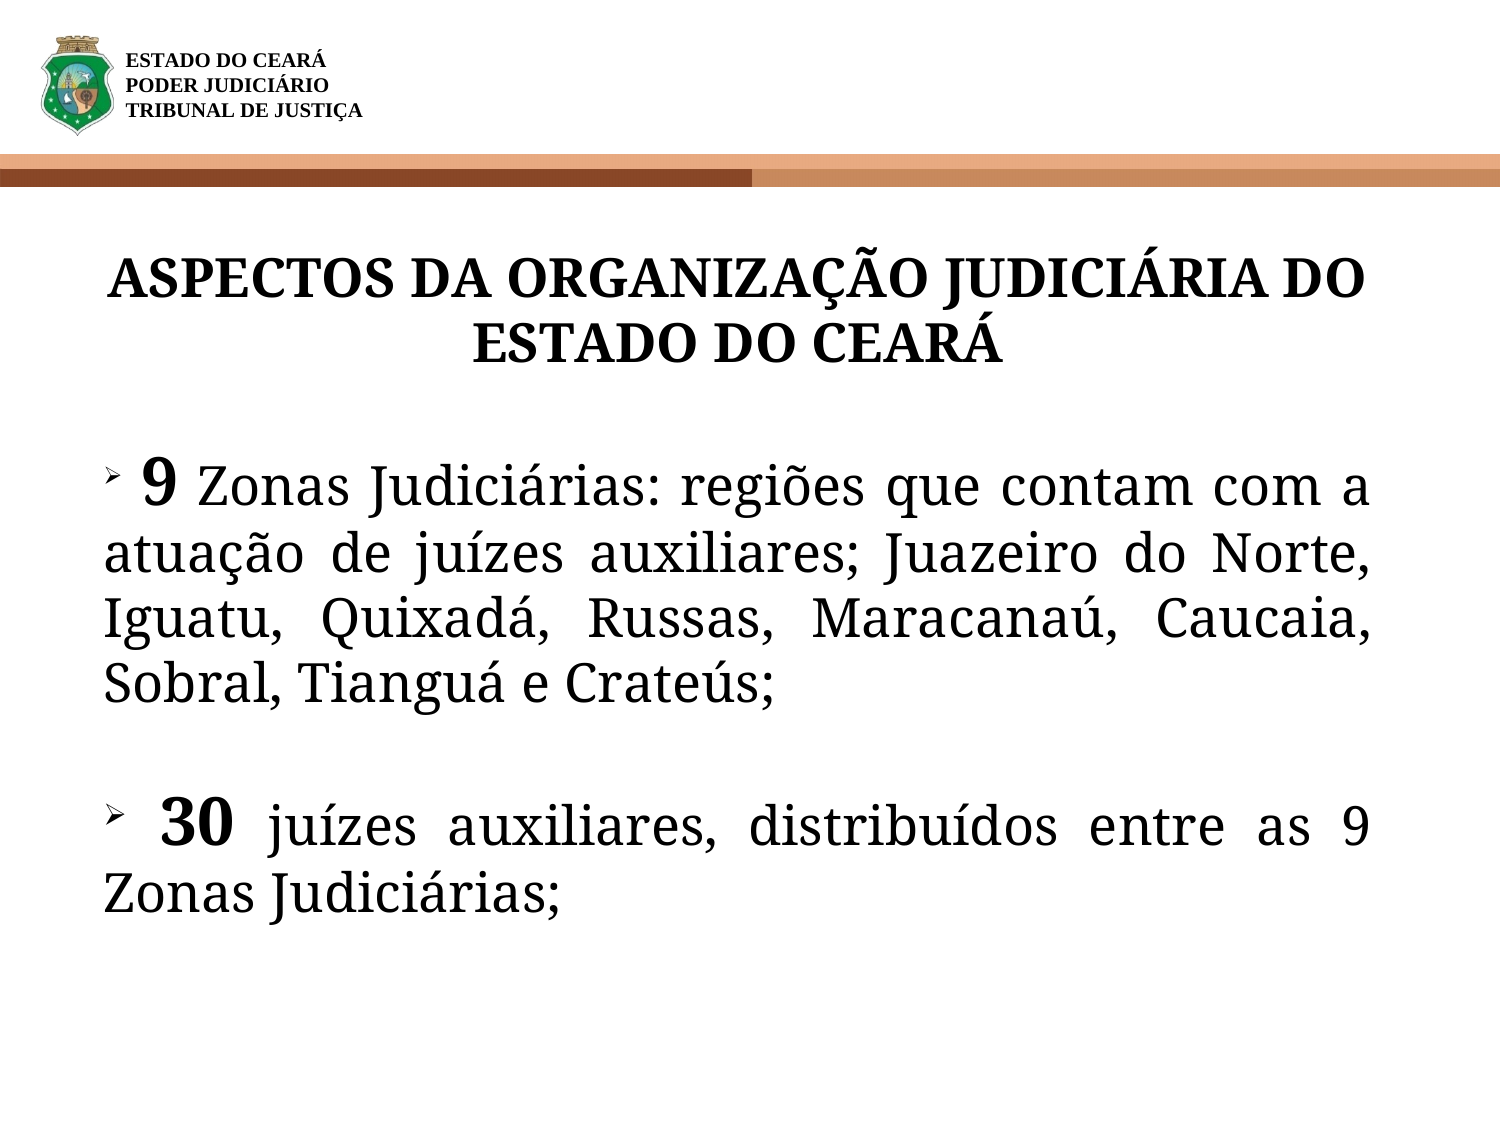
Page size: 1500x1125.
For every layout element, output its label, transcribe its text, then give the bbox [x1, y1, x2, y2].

picture [0, 154, 1500, 187]
picture [37, 35, 118, 136]
text_box ASPECTOS DA ORGANIZAÇÃO JUDICIÁRIA DO ESTADO DO CEARÁ 9 Zonas Judiciárias: regiões que contam com a atuação de juízes auxiliares; Juazeiro do Norte, Iguatu, Quixadá, Russas, Maracanaú, Caucaia, Sobral, Tianguá e Crateús; 30 juízes auxiliares, distribuídos entre as 9 Zonas Judiciárias; [88, 236, 1388, 752]
